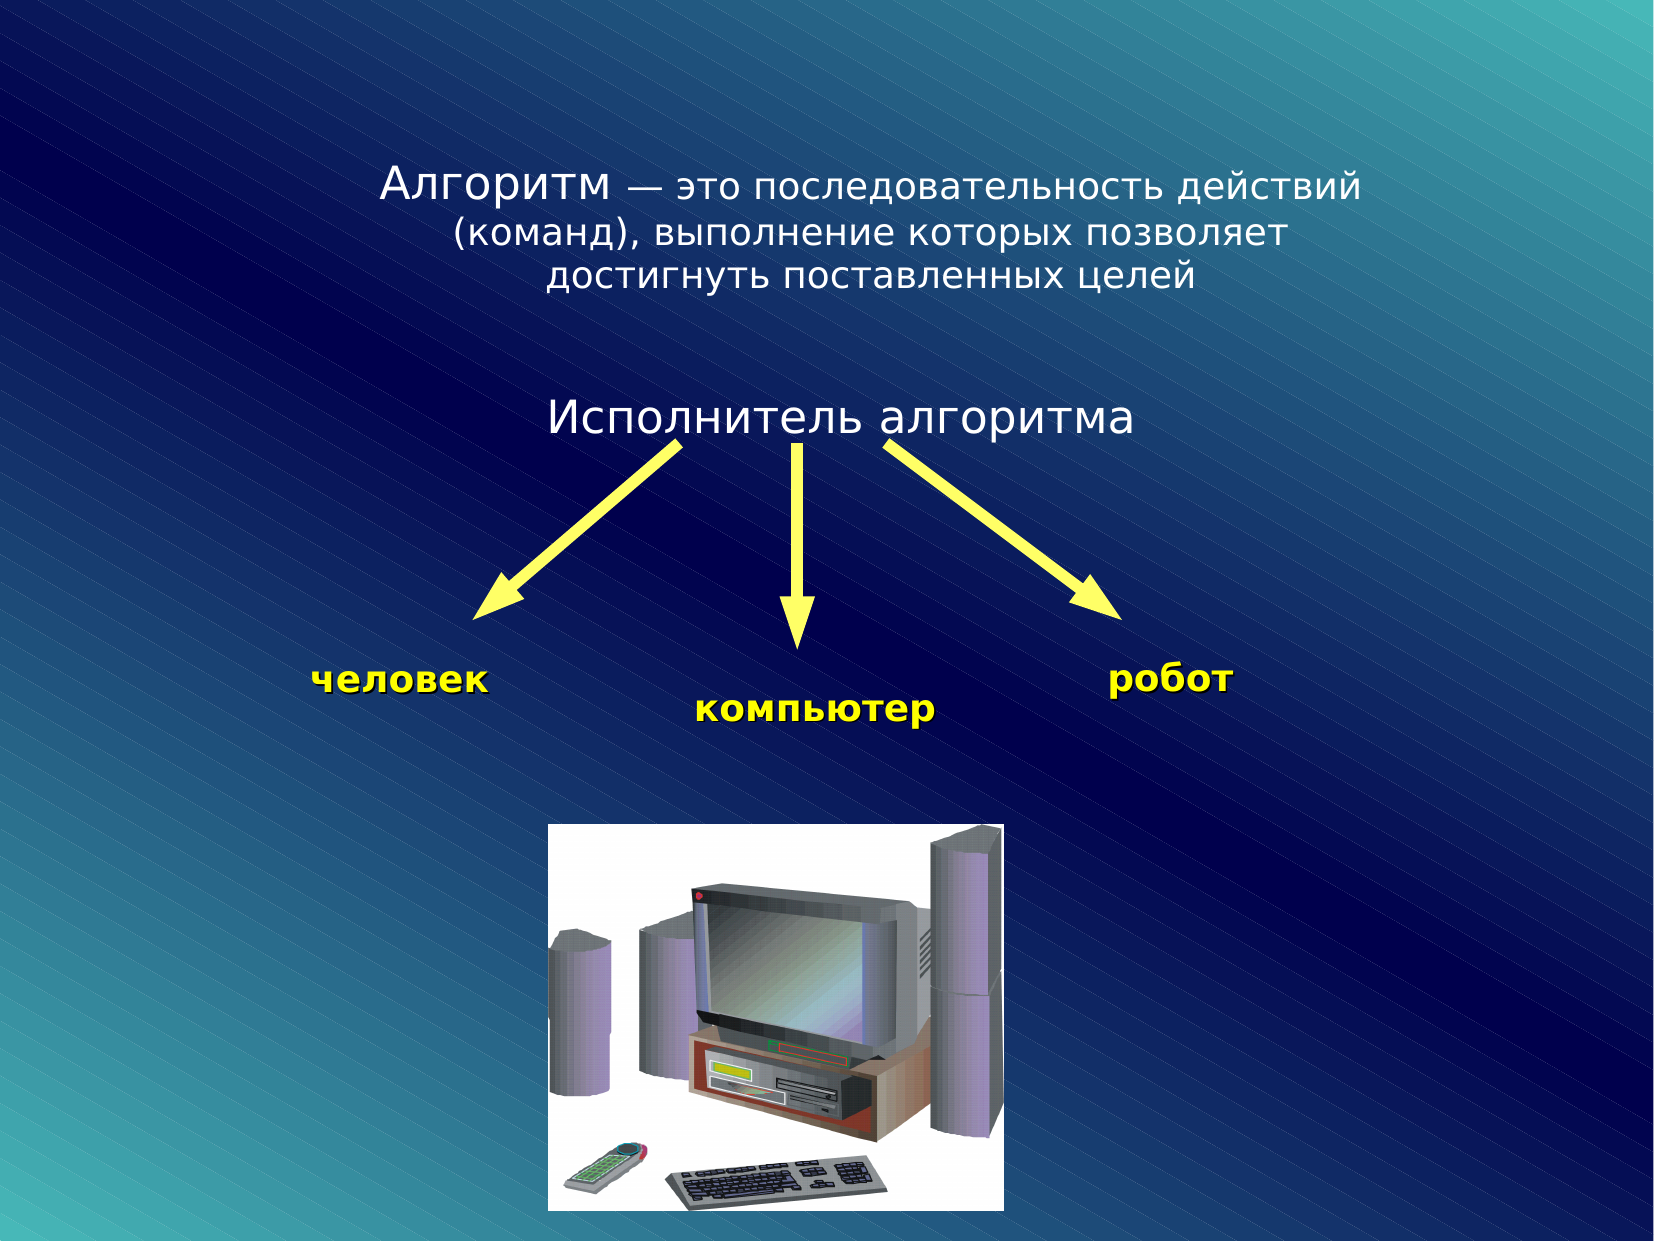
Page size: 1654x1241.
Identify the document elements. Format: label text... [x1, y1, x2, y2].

text_box Исполнитель алгоритма [531, 383, 1300, 452]
text_box Алгоритм — это последовательность действий (команд), выполнение которых позволяет достигнуть поставленных целей [324, 149, 1418, 306]
text_box робот [1092, 649, 1565, 708]
picture [548, 824, 1004, 1211]
text_box компьютер [679, 679, 1004, 738]
text_box человек [295, 650, 591, 709]
